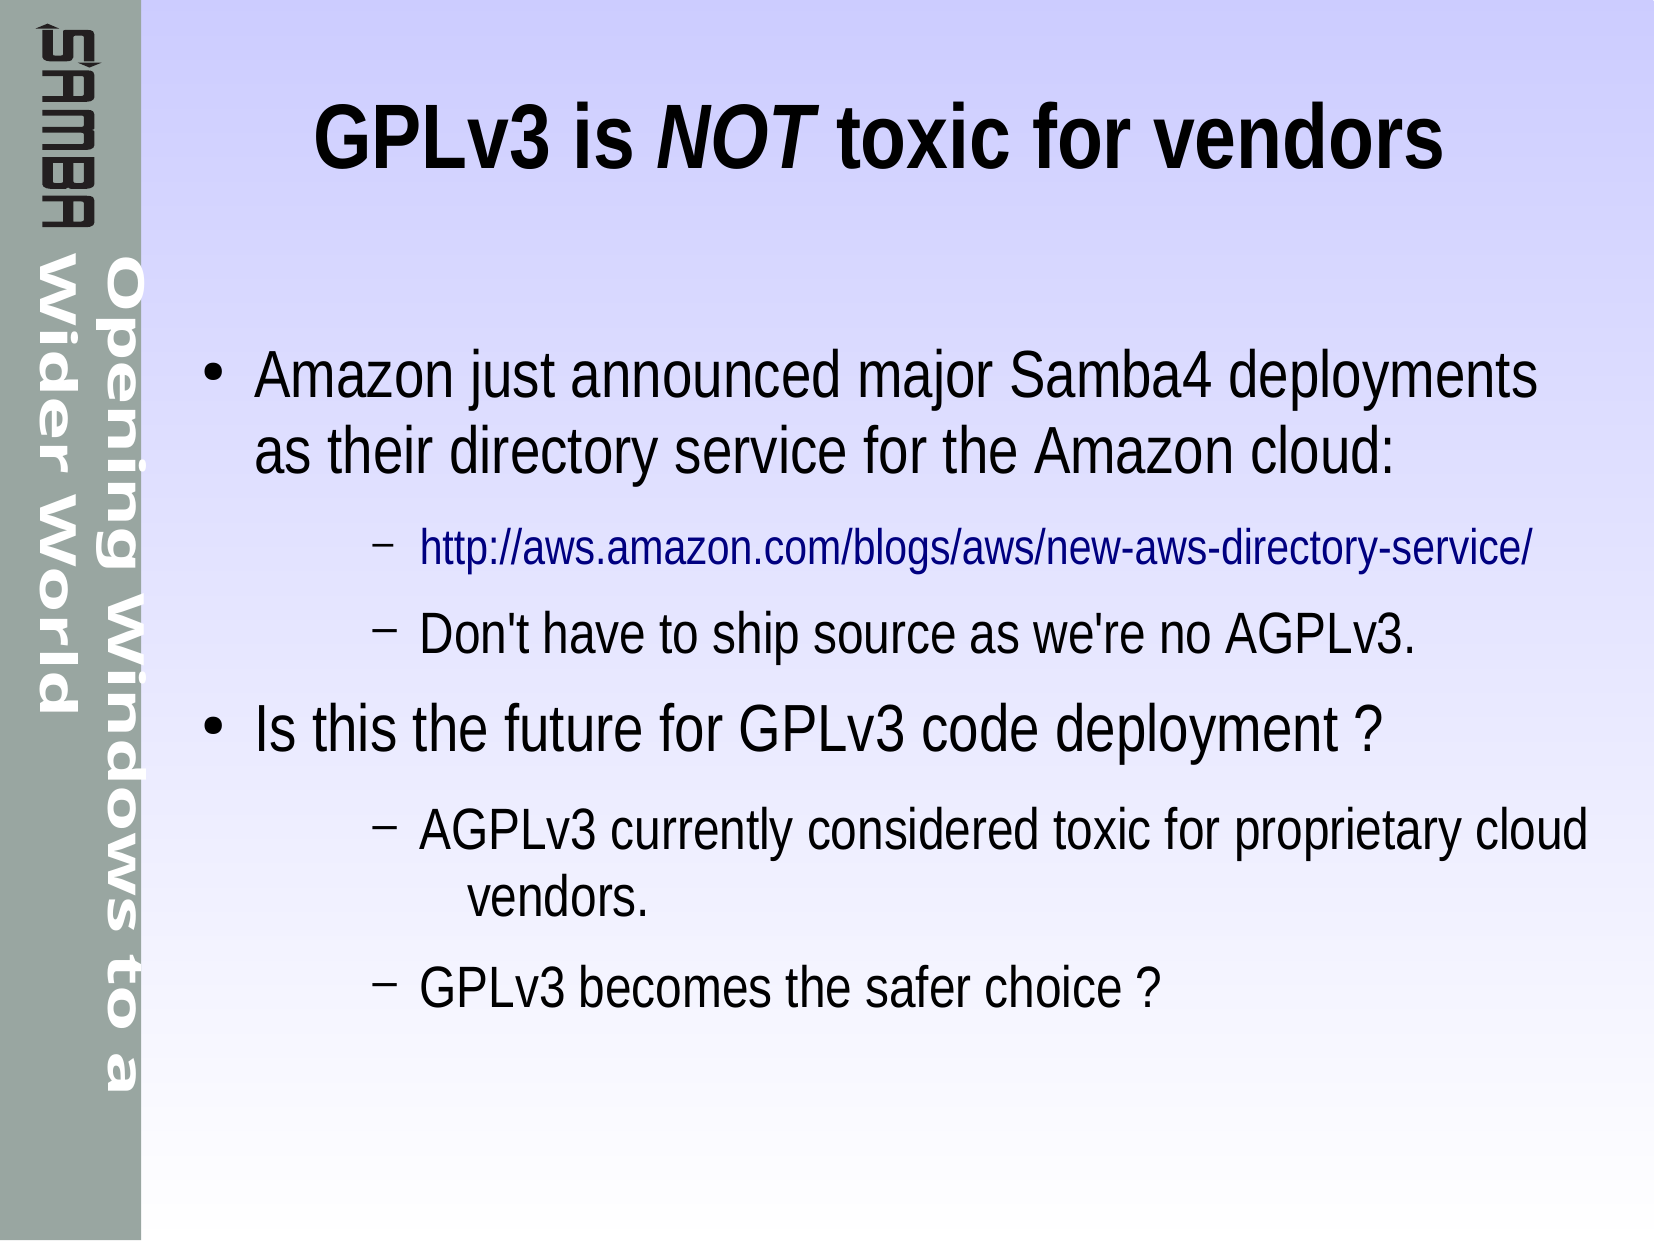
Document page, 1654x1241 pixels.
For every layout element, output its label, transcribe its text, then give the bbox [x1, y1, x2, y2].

list Amazon just announced major Samba4 deployments as their directory service for the Amazon cloud: http://aws.amazon.com/blogs/aws/new-aws-directory-service/ Don't have to ship source as we're no AGPLv3. Is this the future for GPLv3 code deployment ? AGPLv3 currently considered toxic for proprietary cloud vendors. GPLv3 becomes the safer choice ? [183, 334, 1596, 1161]
title GPLv3 is NOT toxic for vendors [173, 31, 1586, 239]
